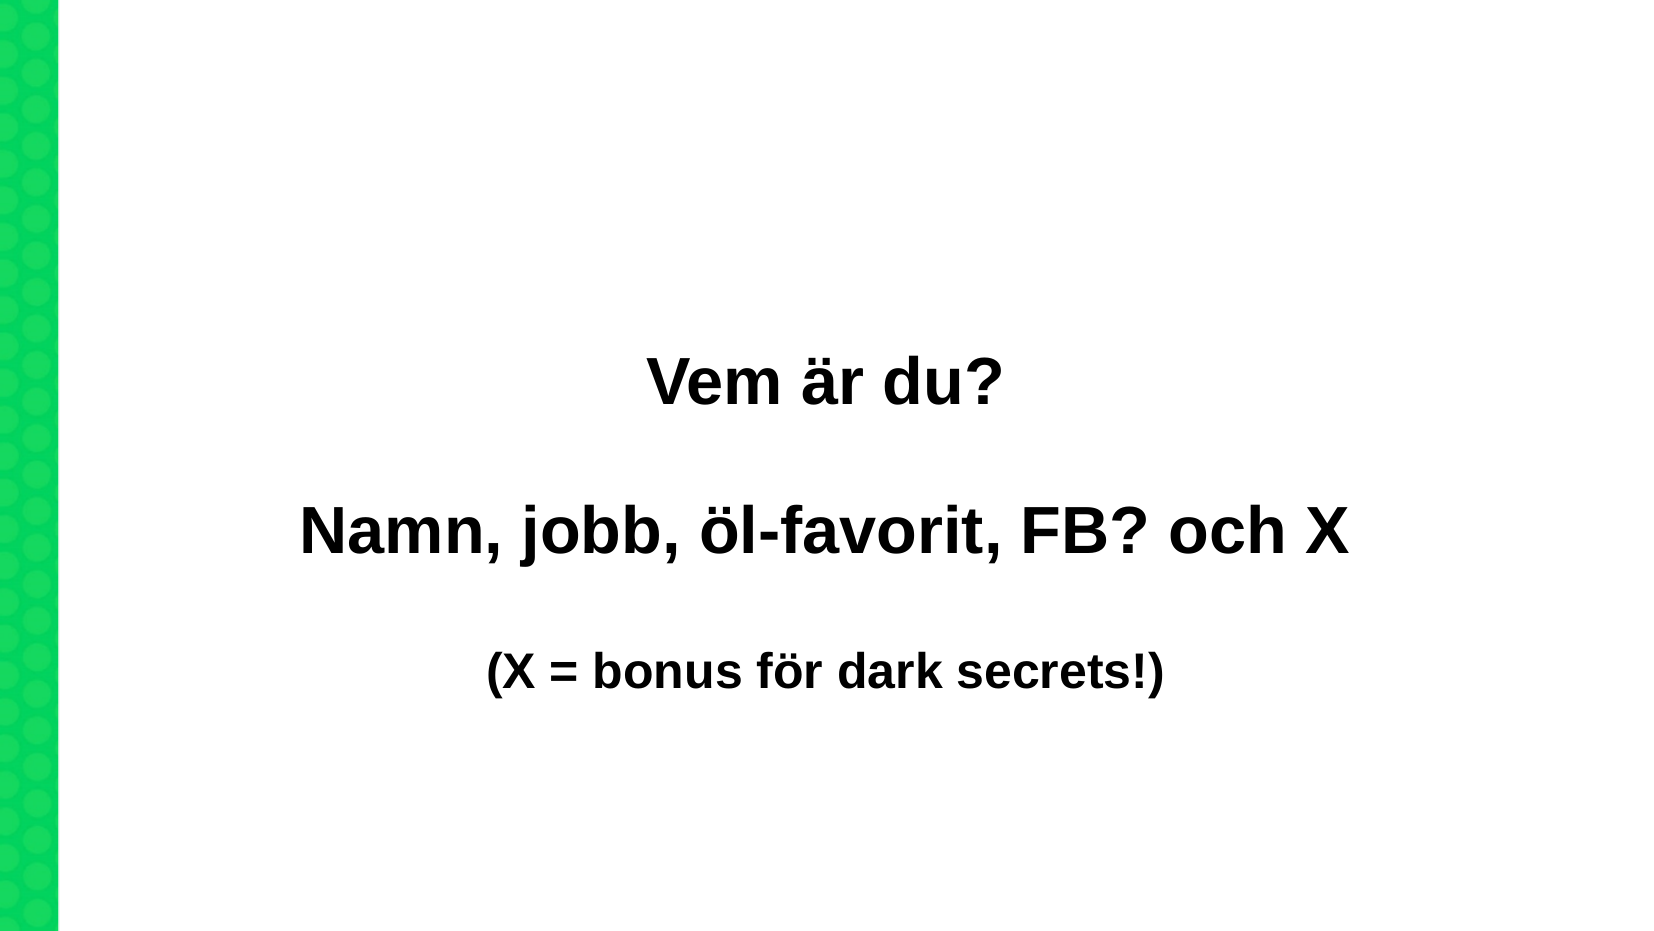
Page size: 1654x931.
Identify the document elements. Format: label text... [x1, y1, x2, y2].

picture [0, 0, 75, 931]
subtitle Vem är du? Namn, jobb, öl-favorit, FB? och X (X = bonus för dark secrets!) [121, 217, 1531, 825]
